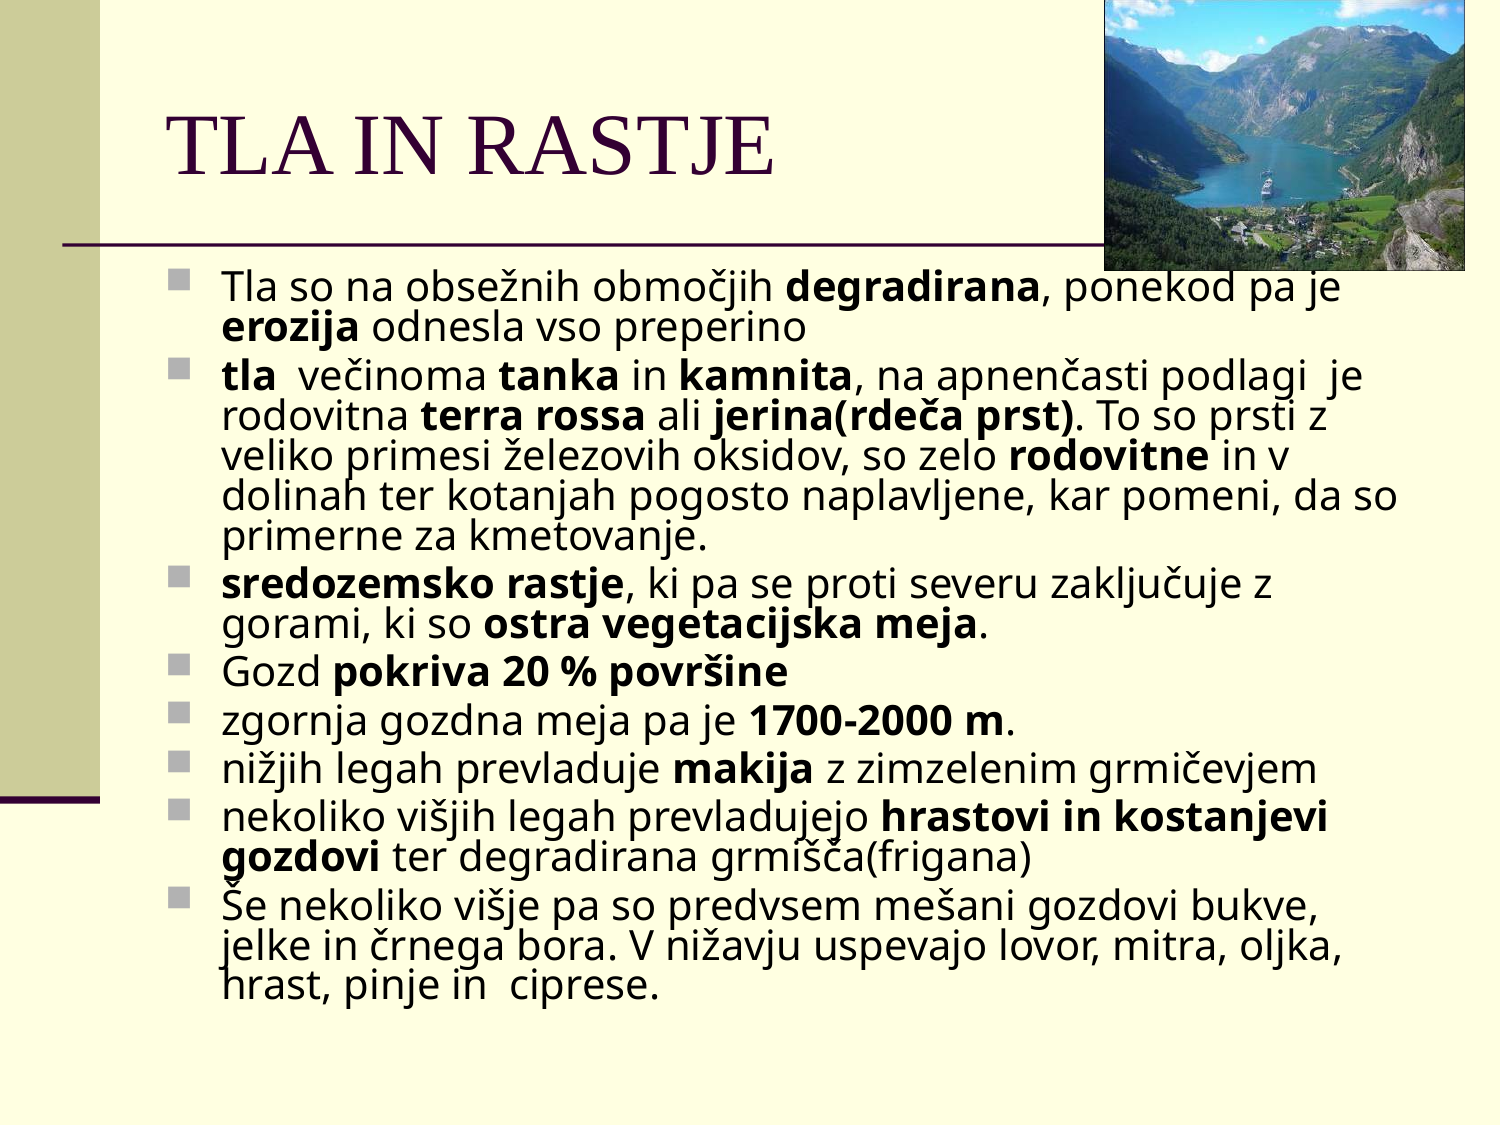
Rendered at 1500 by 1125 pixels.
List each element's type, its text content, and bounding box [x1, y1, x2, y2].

title TLA IN RASTJE [150, 45, 1104, 234]
picture [1104, 0, 1465, 271]
list Tla so na obsežnih območjih degradirana, ponekod pa je erozija odnesla vso preperino tla večinoma tanka in kamnita, na apnenčasti podlagi je rodovitna terra rossa ali jerina(rdeča prst). To so prsti z veliko primesi železovih oksidov, so zelo rodovitne in v dolinah ter kotanjah pogosto naplavljene, kar pomeni, da so primerne za kmetovanje. sredozemsko rastje, ki pa se proti severu zaključuje z gorami, ki so ostra vegetacijska meja. Gozd pokriva 20 % površine zgornja gozdna meja pa je 1700-2000 m. nižjih legah prevladuje makija z zimzelenim grmičevjem nekoliko višjih legah prevladujejo hrastovi in kostanjevi gozdovi ter degradirana grmišča(frigana) Še nekoliko višje pa so predvsem mešani gozdovi bukve, jelke in črnega bora. V nižavju uspevajo lovor, mitra, oljka, hrast, pinje in ciprese. [150, 262, 1425, 1006]
